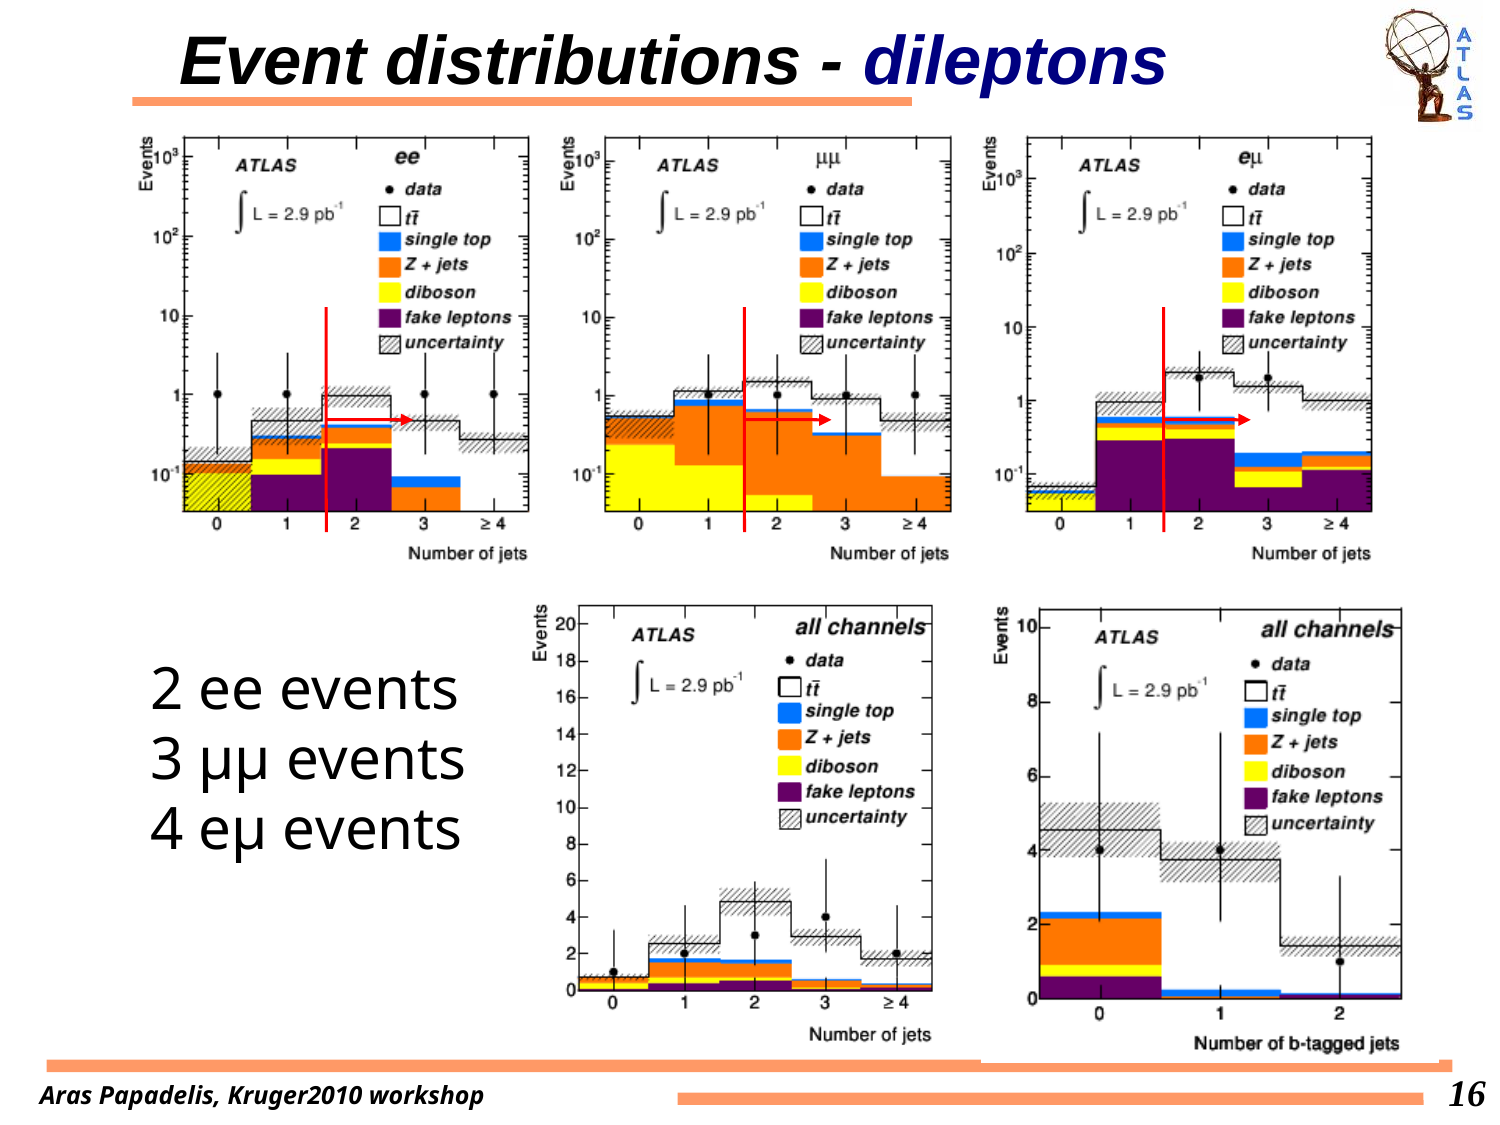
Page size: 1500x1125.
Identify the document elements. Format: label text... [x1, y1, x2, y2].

picture [101, 0, 1483, 1063]
text_box 2 ee events 3 μμ events 4 eμ events [135, 643, 394, 868]
title Event distributions - dileptons [137, 15, 1342, 106]
